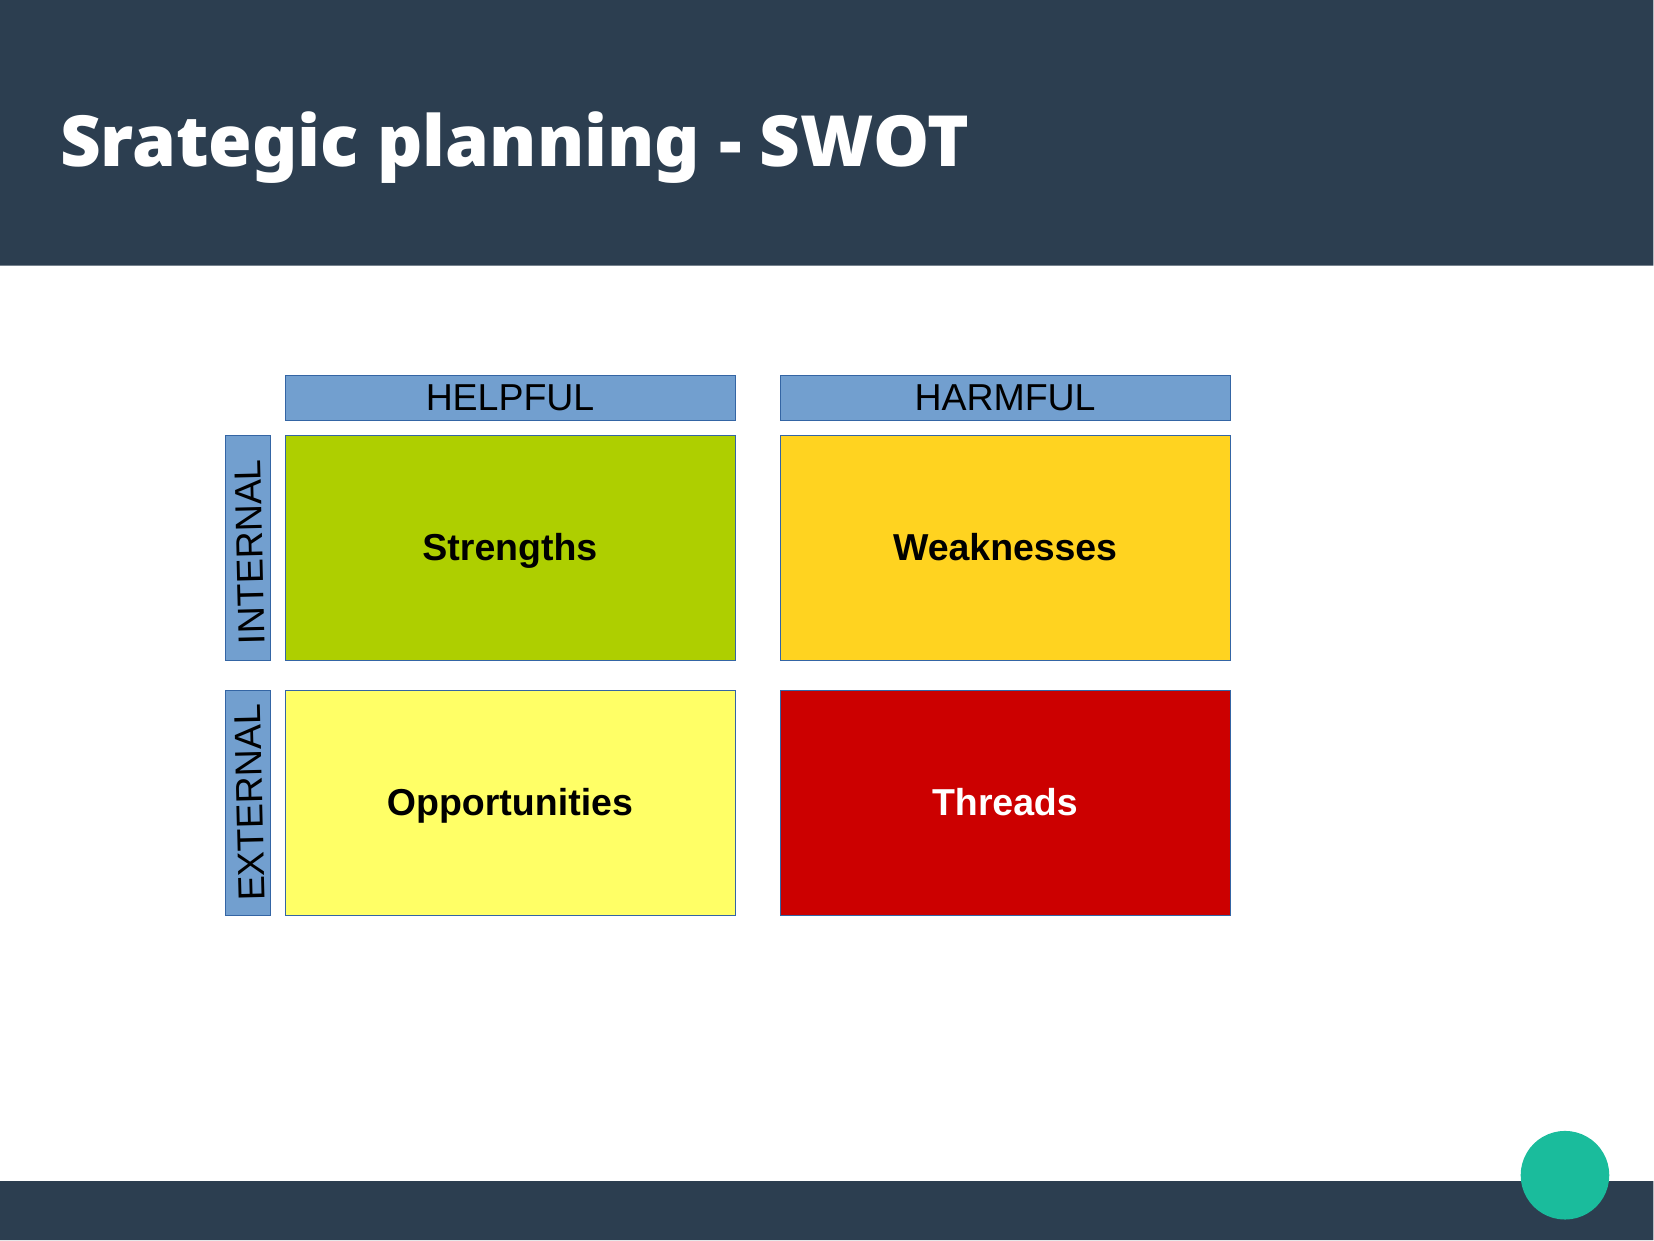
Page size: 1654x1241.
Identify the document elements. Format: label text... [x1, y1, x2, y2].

text_box Strengths [285, 435, 736, 661]
text_box INTERNAL [215, 343, 281, 661]
text_box Threads [780, 690, 1231, 916]
text_box EXTERNAL [215, 601, 281, 917]
text_box Weaknesses [780, 435, 1231, 661]
title Srategic planning - SWOT [60, 60, 1596, 218]
text_box HELPFUL [285, 375, 736, 421]
text_box HARMFUL [780, 375, 1231, 421]
text_box Opportunities [285, 690, 736, 916]
